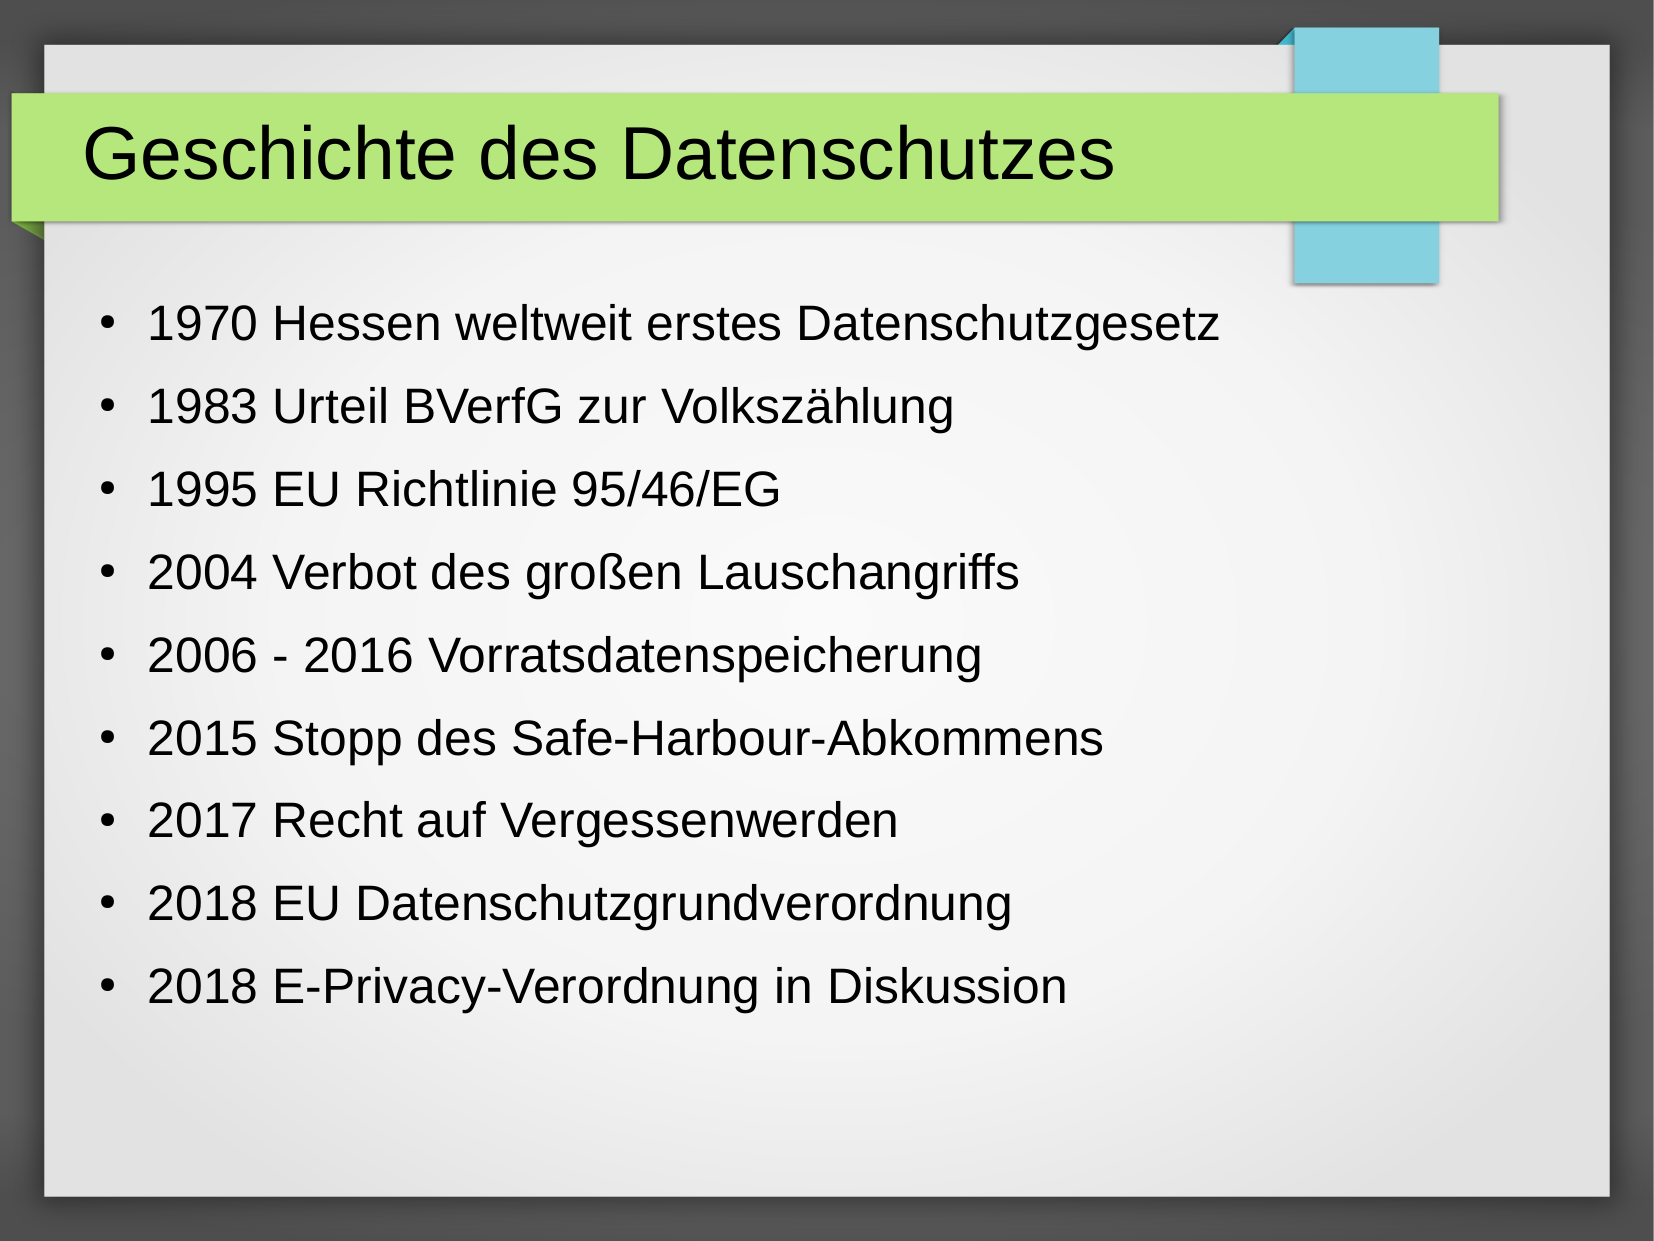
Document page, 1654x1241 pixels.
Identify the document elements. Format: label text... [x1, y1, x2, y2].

title Geschichte des Datenschutzes [82, 94, 1264, 213]
list 1970 Hessen weltweit erstes Datenschutzgesetz 1983 Urteil BVerfG zur Volkszählung 1995 EU Richtlinie 95/46/EG 2004 Verbot des großen Lauschangriffs 2006 - 2016 Vorratsdatenspeicherung 2015 Stopp des Safe-Harbour-Abkommens 2017 Recht auf Vergessenwerden 2018 EU Datenschutzgrundverordnung 2018 E-Privacy-Verordnung in Diskussion [82, 295, 1571, 1015]
picture [0, 0, 1654, 1241]
